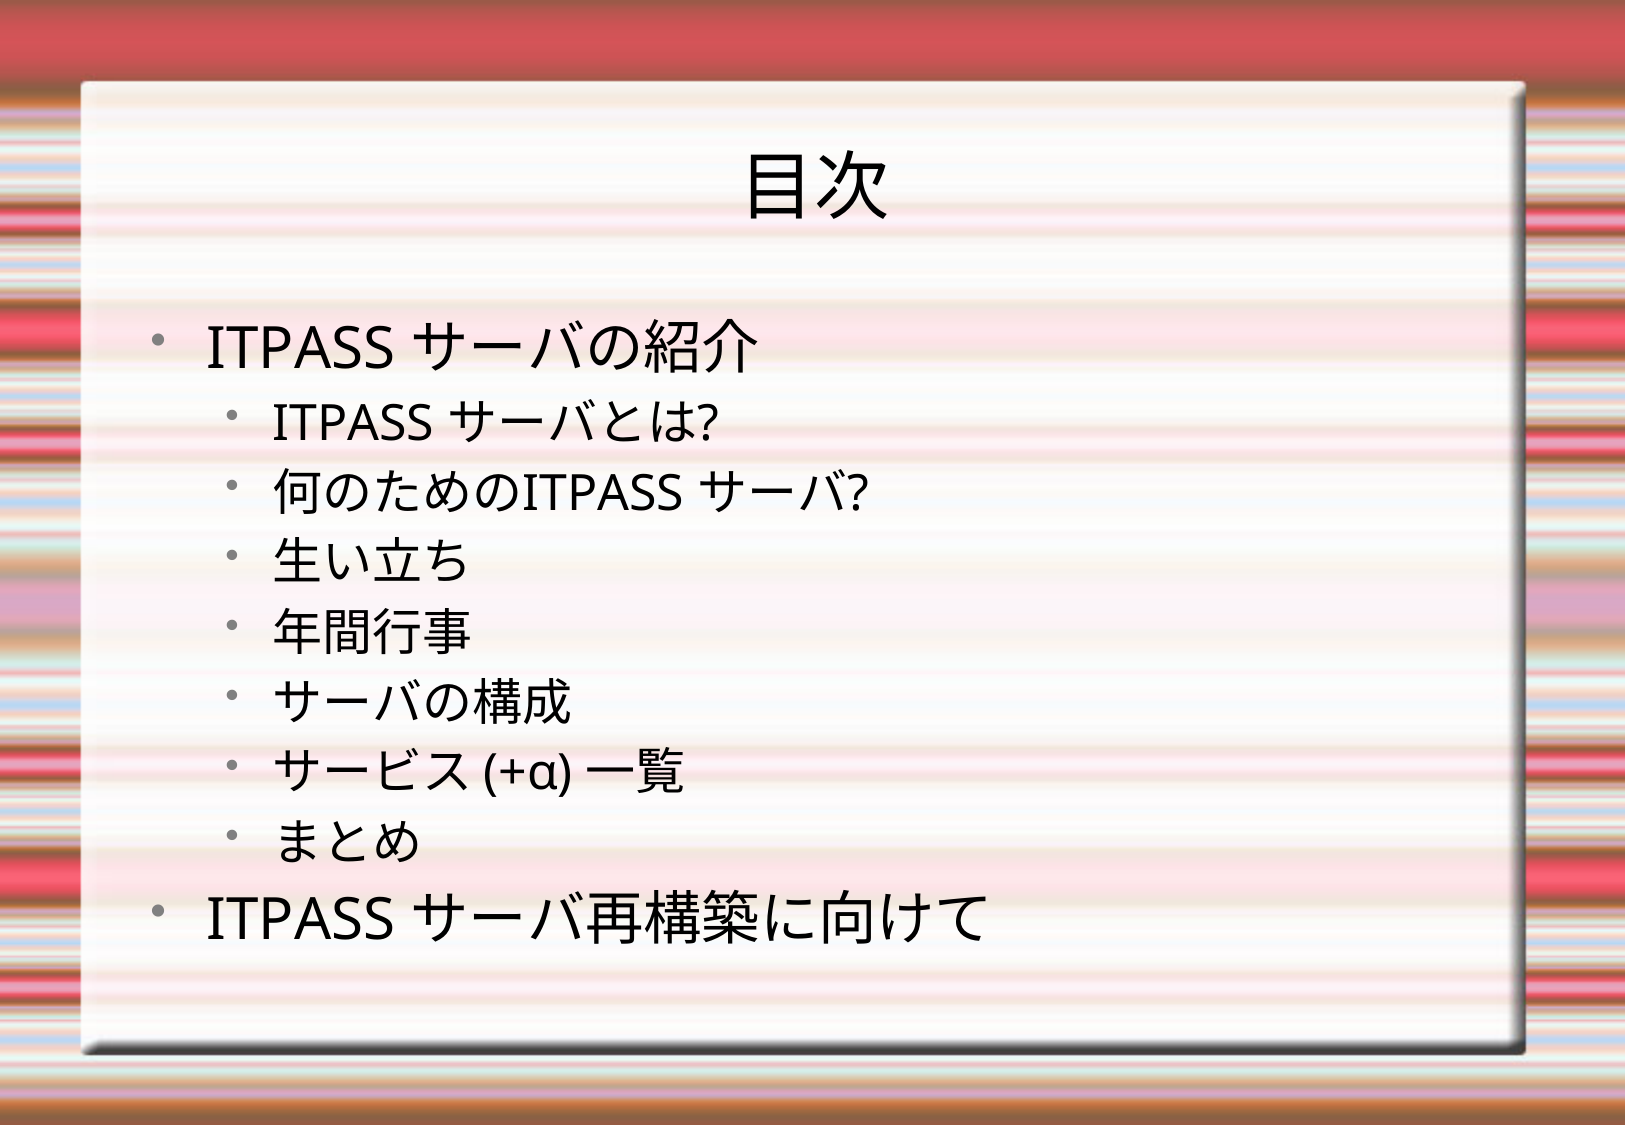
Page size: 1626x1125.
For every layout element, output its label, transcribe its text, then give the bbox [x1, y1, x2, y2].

picture [0, 0, 1625, 1125]
title 目次 [135, 90, 1494, 278]
list ITPASS サーバの紹介 ITPASS サーバとは? 何のためのITPASS サーバ? 生い立ち 年間行事 サーバの構成 サービス (+α) 一覧 まとめ ITPASS サーバ再構築に向けて [135, 302, 1494, 1041]
